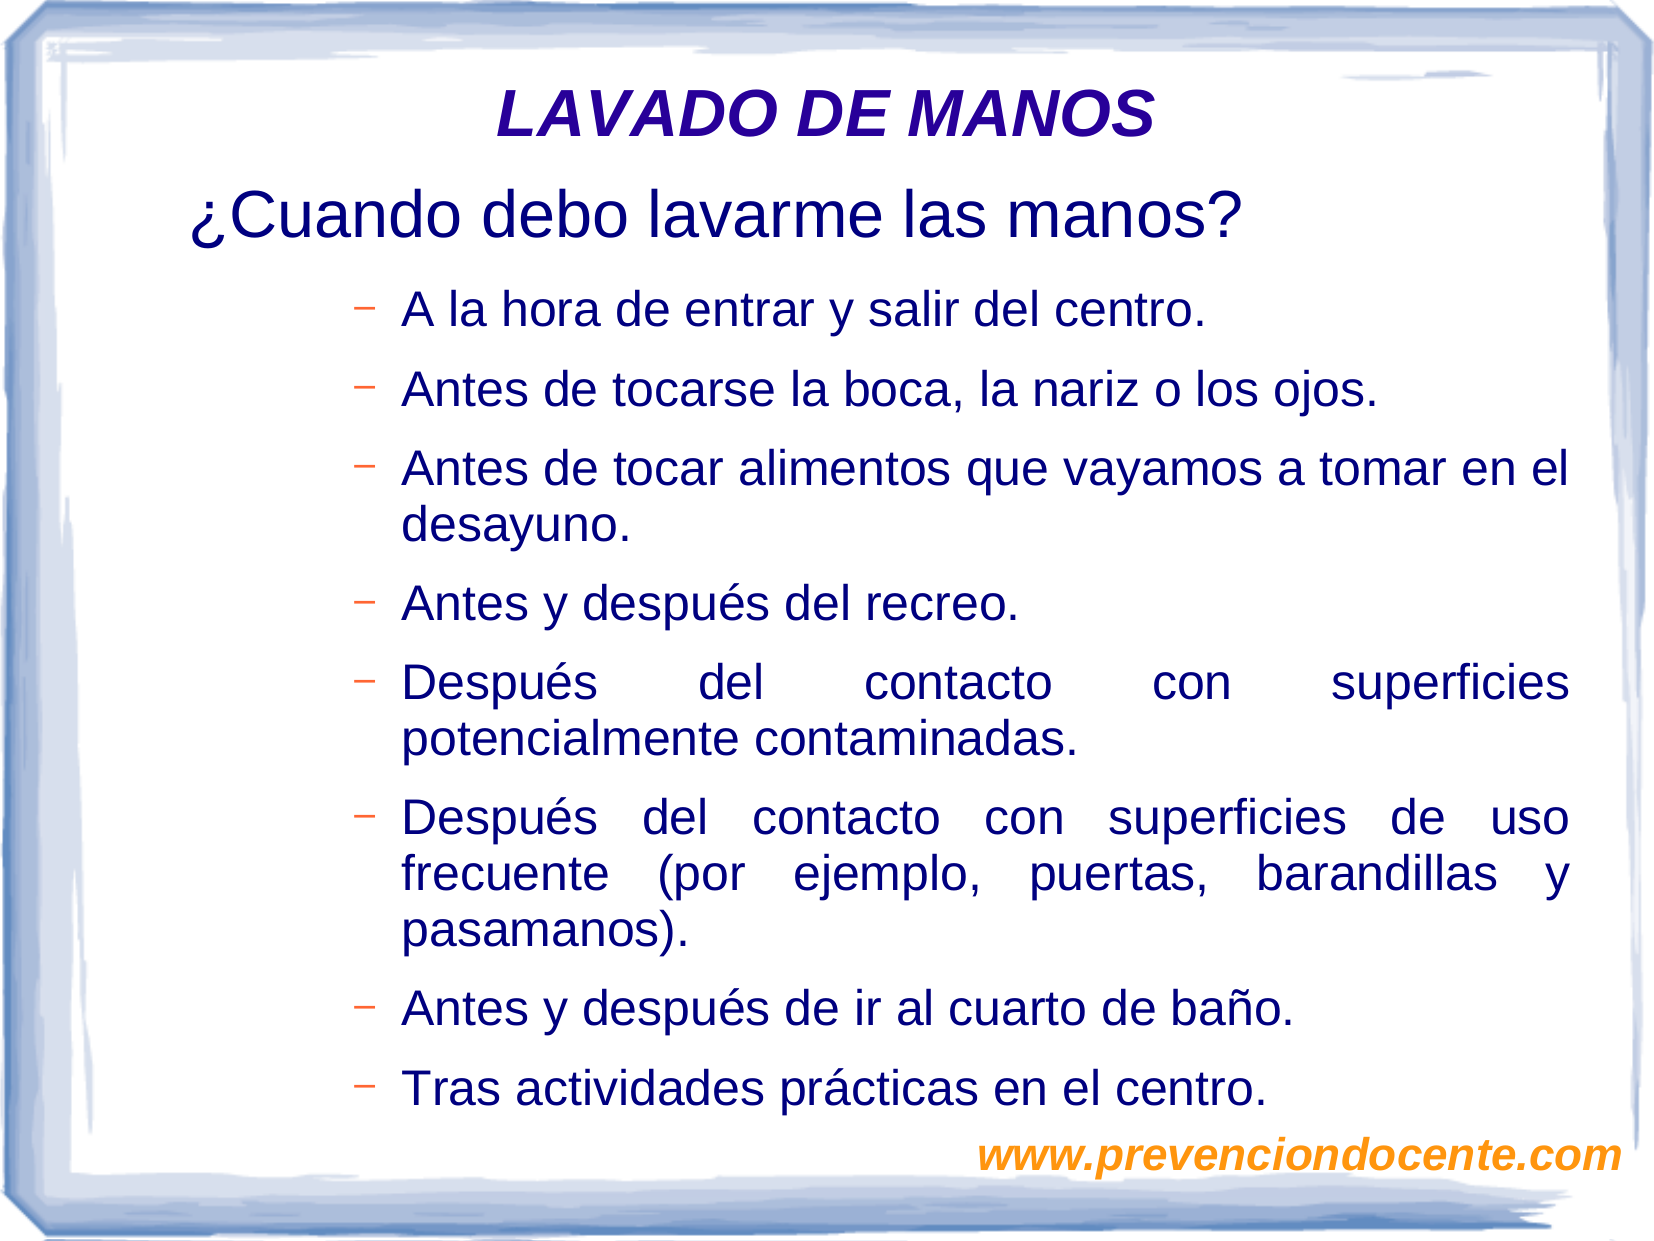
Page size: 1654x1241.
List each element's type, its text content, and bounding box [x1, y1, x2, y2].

title LAVADO DE MANOS [82, 49, 1571, 178]
picture [0, 0, 1654, 1241]
text_box www.prevenciondocente.com [906, 1129, 1625, 1182]
list ¿Cuando debo lavarme las manos? A la hora de entrar y salir del centro. Antes de tocarse la boca, la nariz o los ojos. Antes de tocar alimentos que vayamos a tomar en el desayuno. Antes y después del recreo. Después del contacto con superficies potencialmente contaminadas. Después del contacto con superficies de uso frecuente (por ejemplo, puertas, barandillas y pasamanos). Antes y después de ir al cuarto de baño. Tras actividades prácticas en el centro. [118, 177, 1571, 1152]
